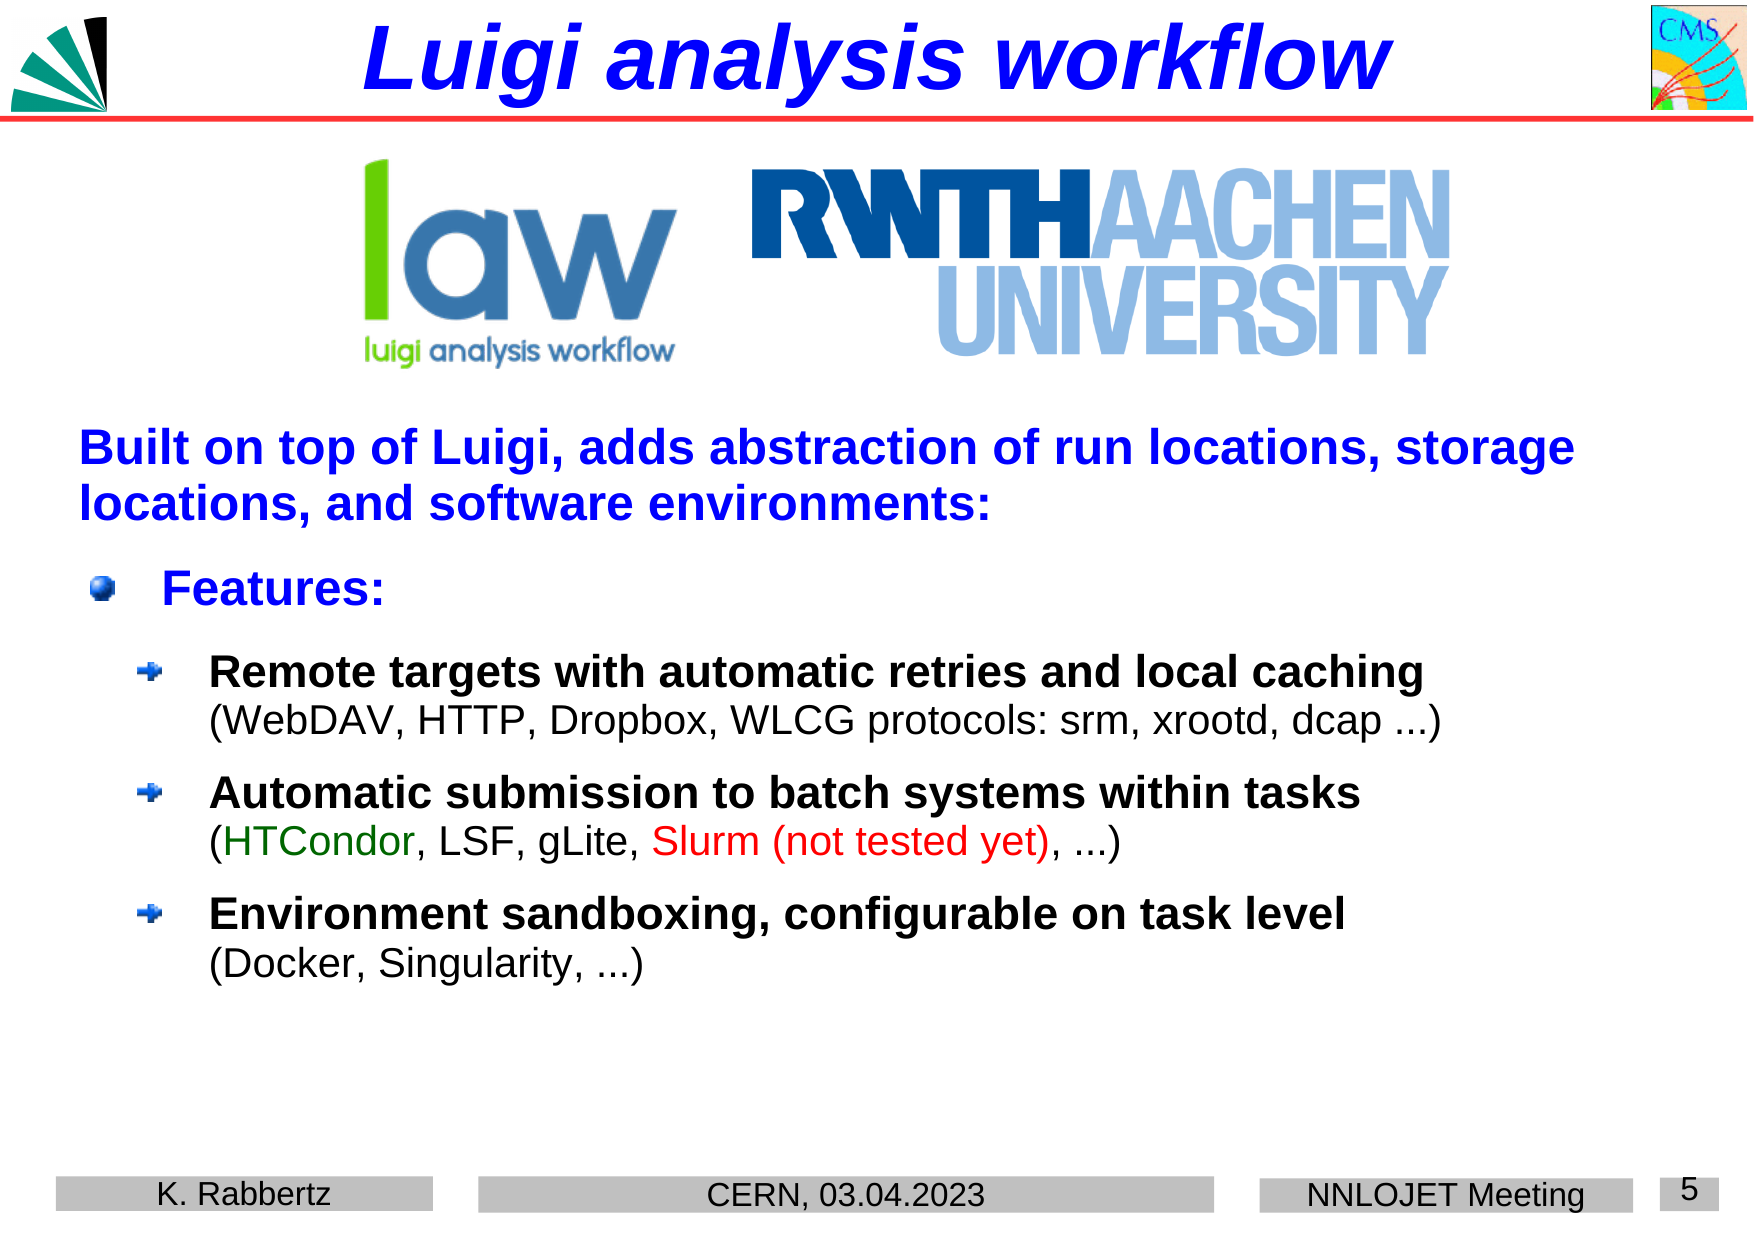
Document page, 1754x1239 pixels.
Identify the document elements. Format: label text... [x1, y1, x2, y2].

title Luigi analysis workflow [124, 0, 1630, 116]
picture [1651, 5, 1747, 110]
picture [11, 17, 107, 113]
picture [744, 162, 1459, 361]
picture [349, 154, 678, 373]
list Built on top of Luigi, adds abstraction of run locations, storage locations, and software environments: Features: Remote targets with automatic retries and local caching (WebDAV, HTTP, Dropbox, WLCG protocols: srm, xrootd, dcap ...) Automatic submission to batch systems within tasks (HTCondor, LSF, gLite, Slurm (not tested yet), ...) Environment sandboxing, configurable on task level (Docker, Singularity, ...) [78, 419, 1665, 986]
